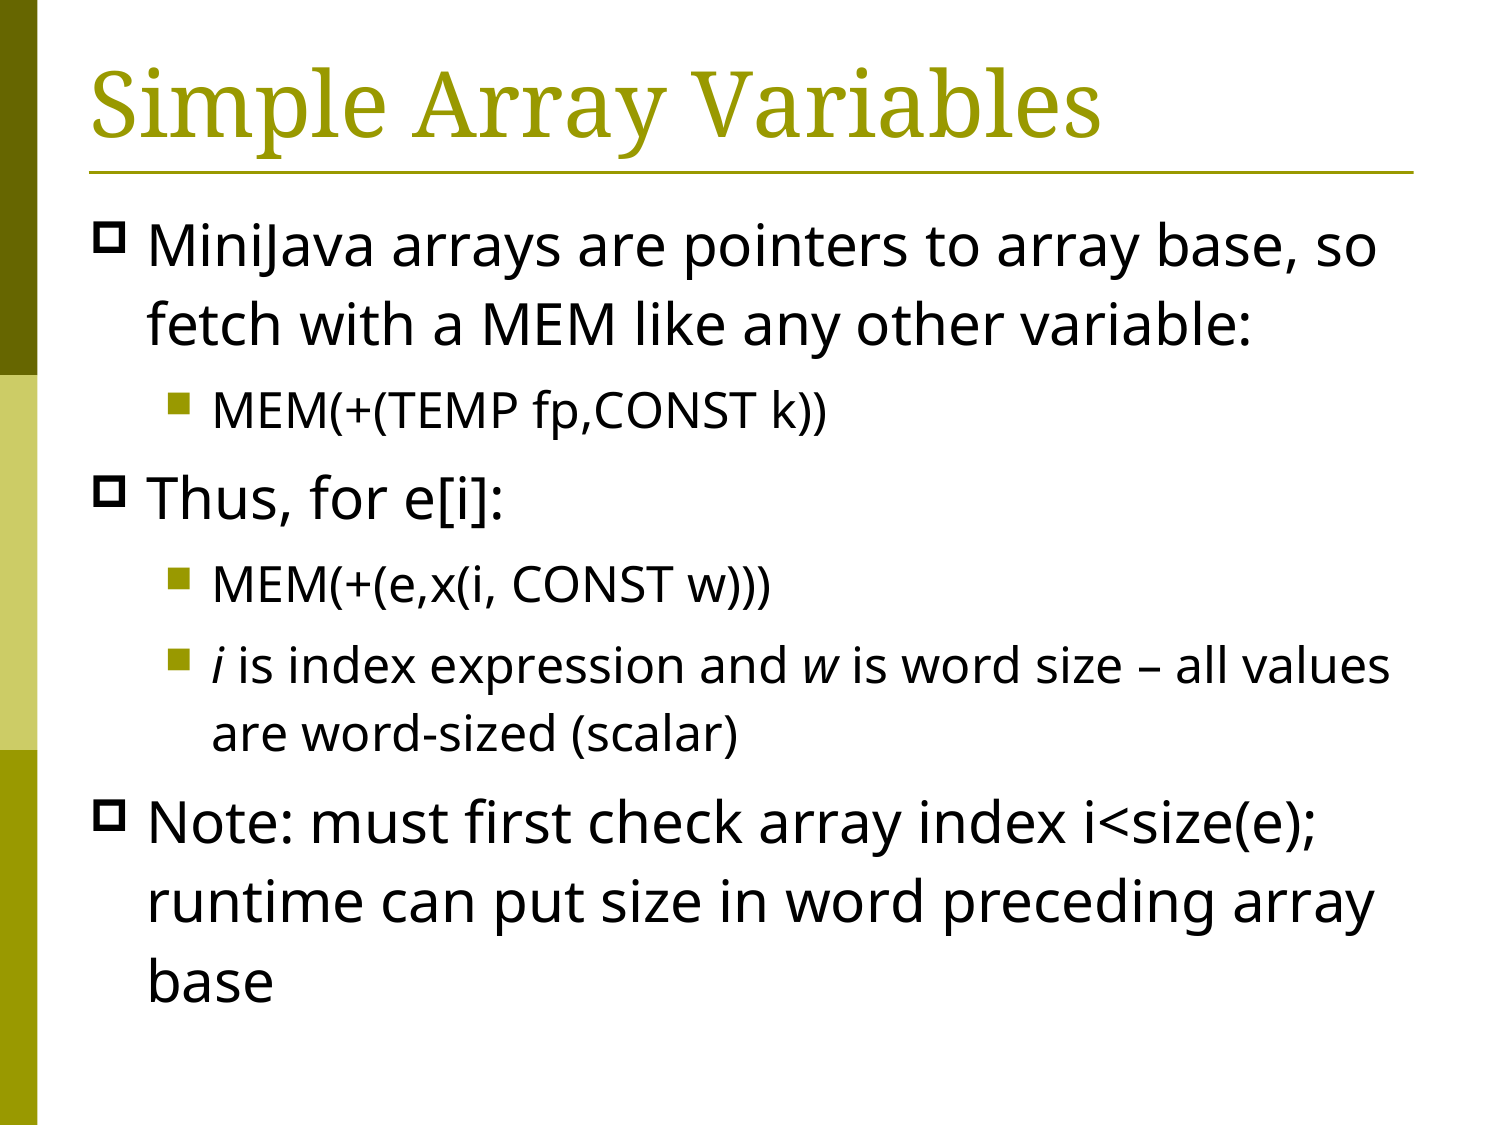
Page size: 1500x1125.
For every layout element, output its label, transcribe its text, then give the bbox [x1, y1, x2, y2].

list MiniJava arrays are pointers to array base, so fetch with a MEM like any other variable: MEM(+(TEMP fp,CONST k)) Thus, for e[i]: MEM(+(e,x(i, CONST w))) i is index expression and w is word size – all values are word-sized (scalar) Note: must first check array index i<size(e); runtime can put size in word preceding array base [75, 196, 1426, 1006]
title Simple Array Variables [75, 45, 1426, 173]
